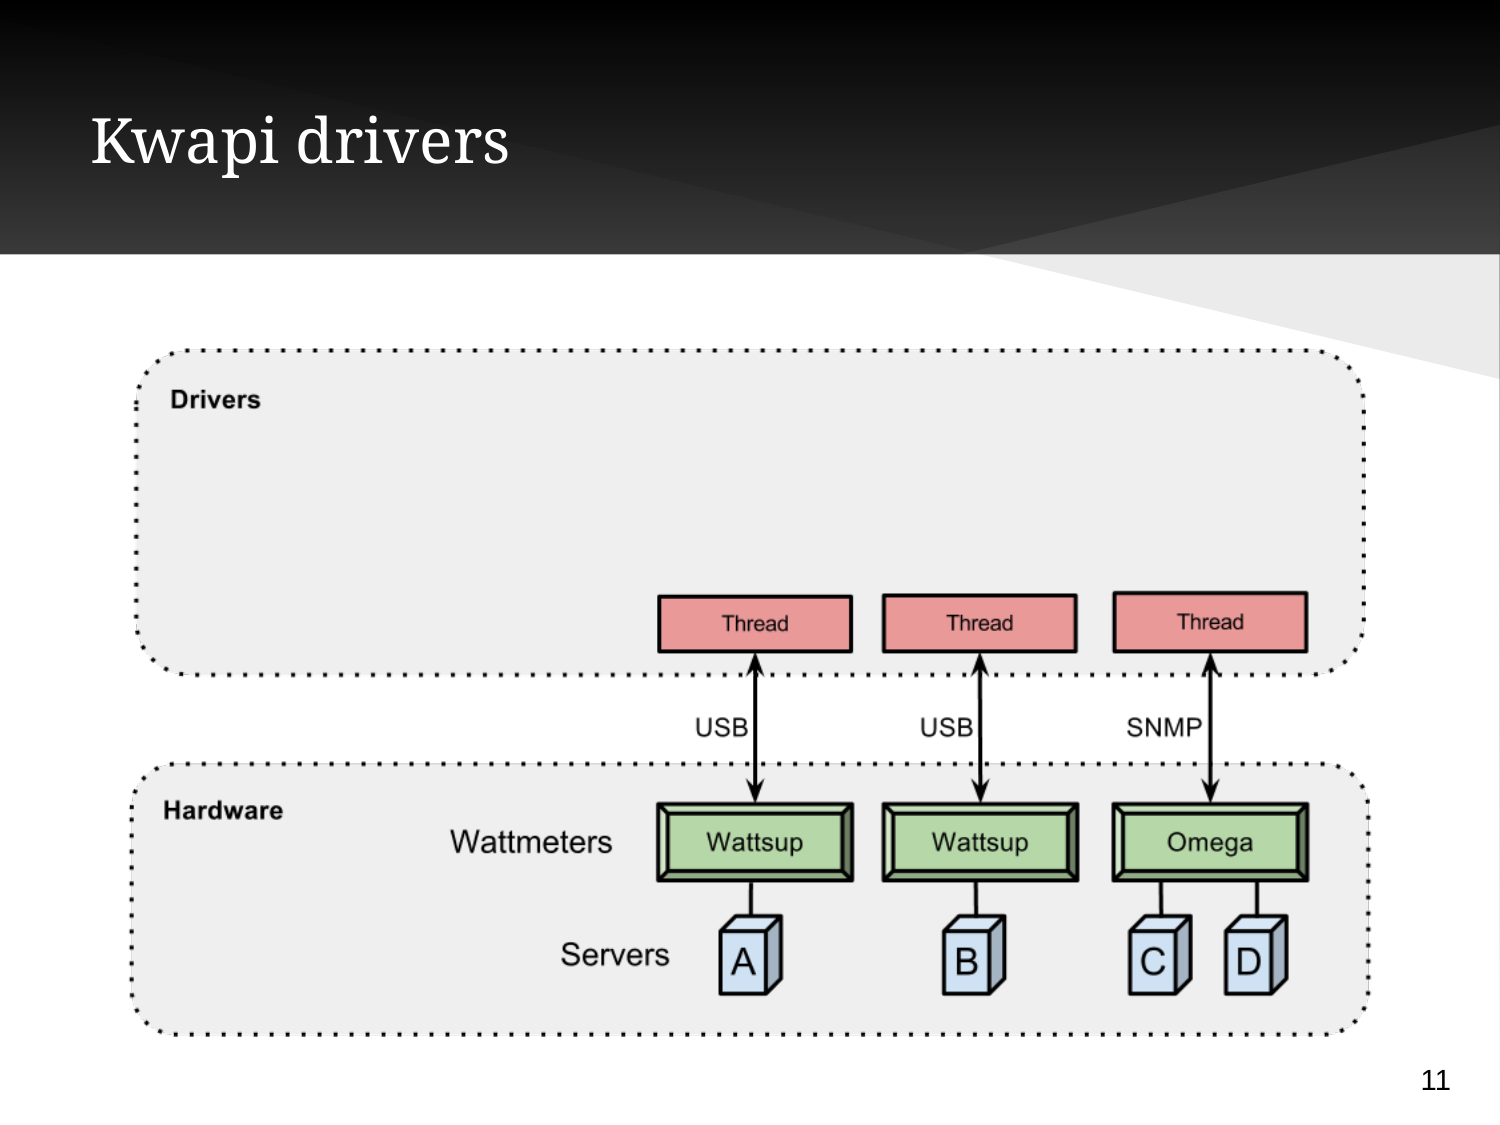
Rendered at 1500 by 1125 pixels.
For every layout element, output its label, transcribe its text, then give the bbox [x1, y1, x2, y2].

title Kwapi drivers [75, 45, 1425, 233]
picture [102, 330, 1398, 1061]
text_box 11 [1405, 1046, 1471, 1097]
